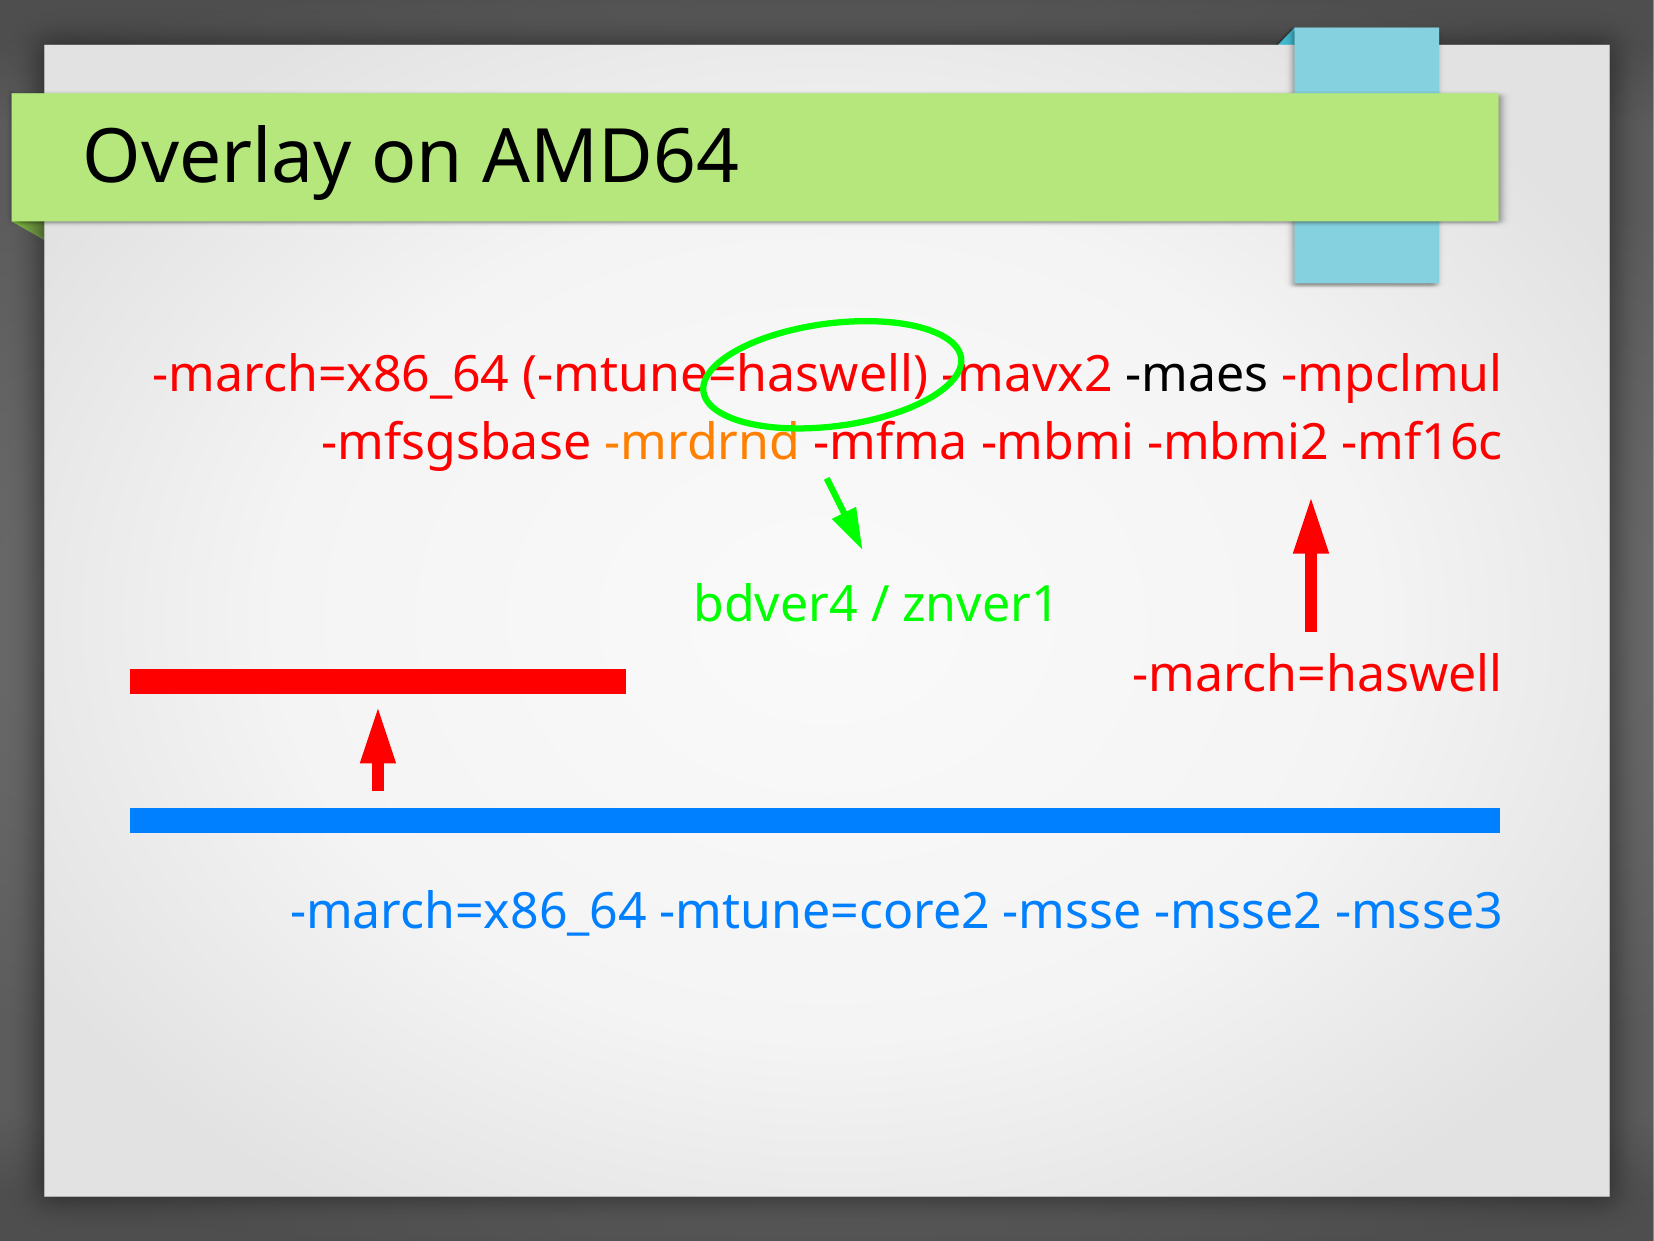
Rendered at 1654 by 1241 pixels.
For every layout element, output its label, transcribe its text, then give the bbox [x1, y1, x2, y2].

text_box -march=x86_64 -mtune=core2 -msse -msse2 -msse3 [259, 867, 1518, 1031]
text_box [703, 321, 962, 429]
picture [0, 0, 1654, 1241]
text_box -march=haswell [702, 630, 1518, 720]
text_box -march=x86_64 (-mtune=haswell) -mavx2 -maes -mpclmul -mfsgsbase -mrdrnd -mfma -mbmi -mbmi2 -mf16c [129, 330, 1518, 493]
text_box bdver4 / znver1 [673, 560, 1075, 650]
title Overlay on AMD64 [82, 94, 1264, 213]
